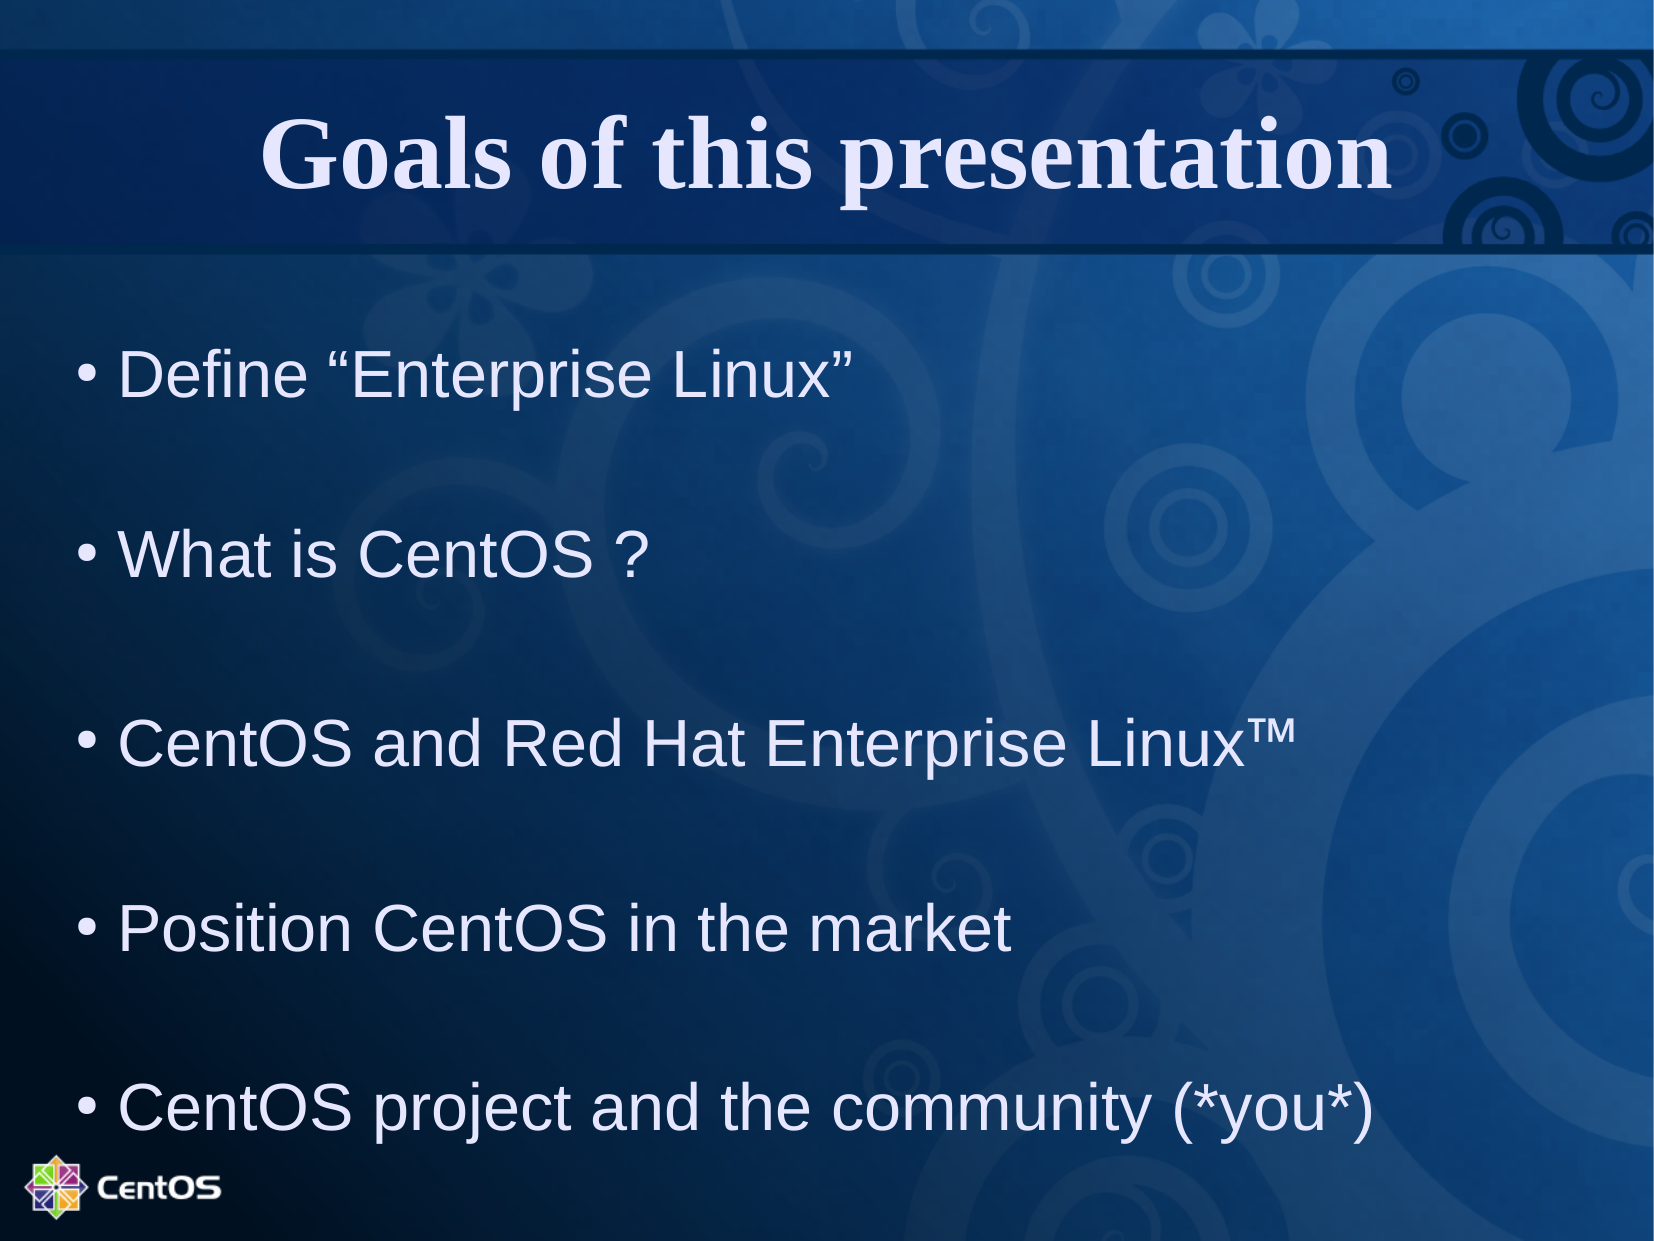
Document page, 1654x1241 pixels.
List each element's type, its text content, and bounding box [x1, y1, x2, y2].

title Goals of this presentation [82, 49, 1571, 257]
list Define “Enterprise Linux” What is CentOS ? CentOS and Red Hat Enterprise Linux™ Position CentOS in the market CentOS project and the community (*you*) [75, 337, 1564, 1241]
picture [0, 0, 1654, 1241]
